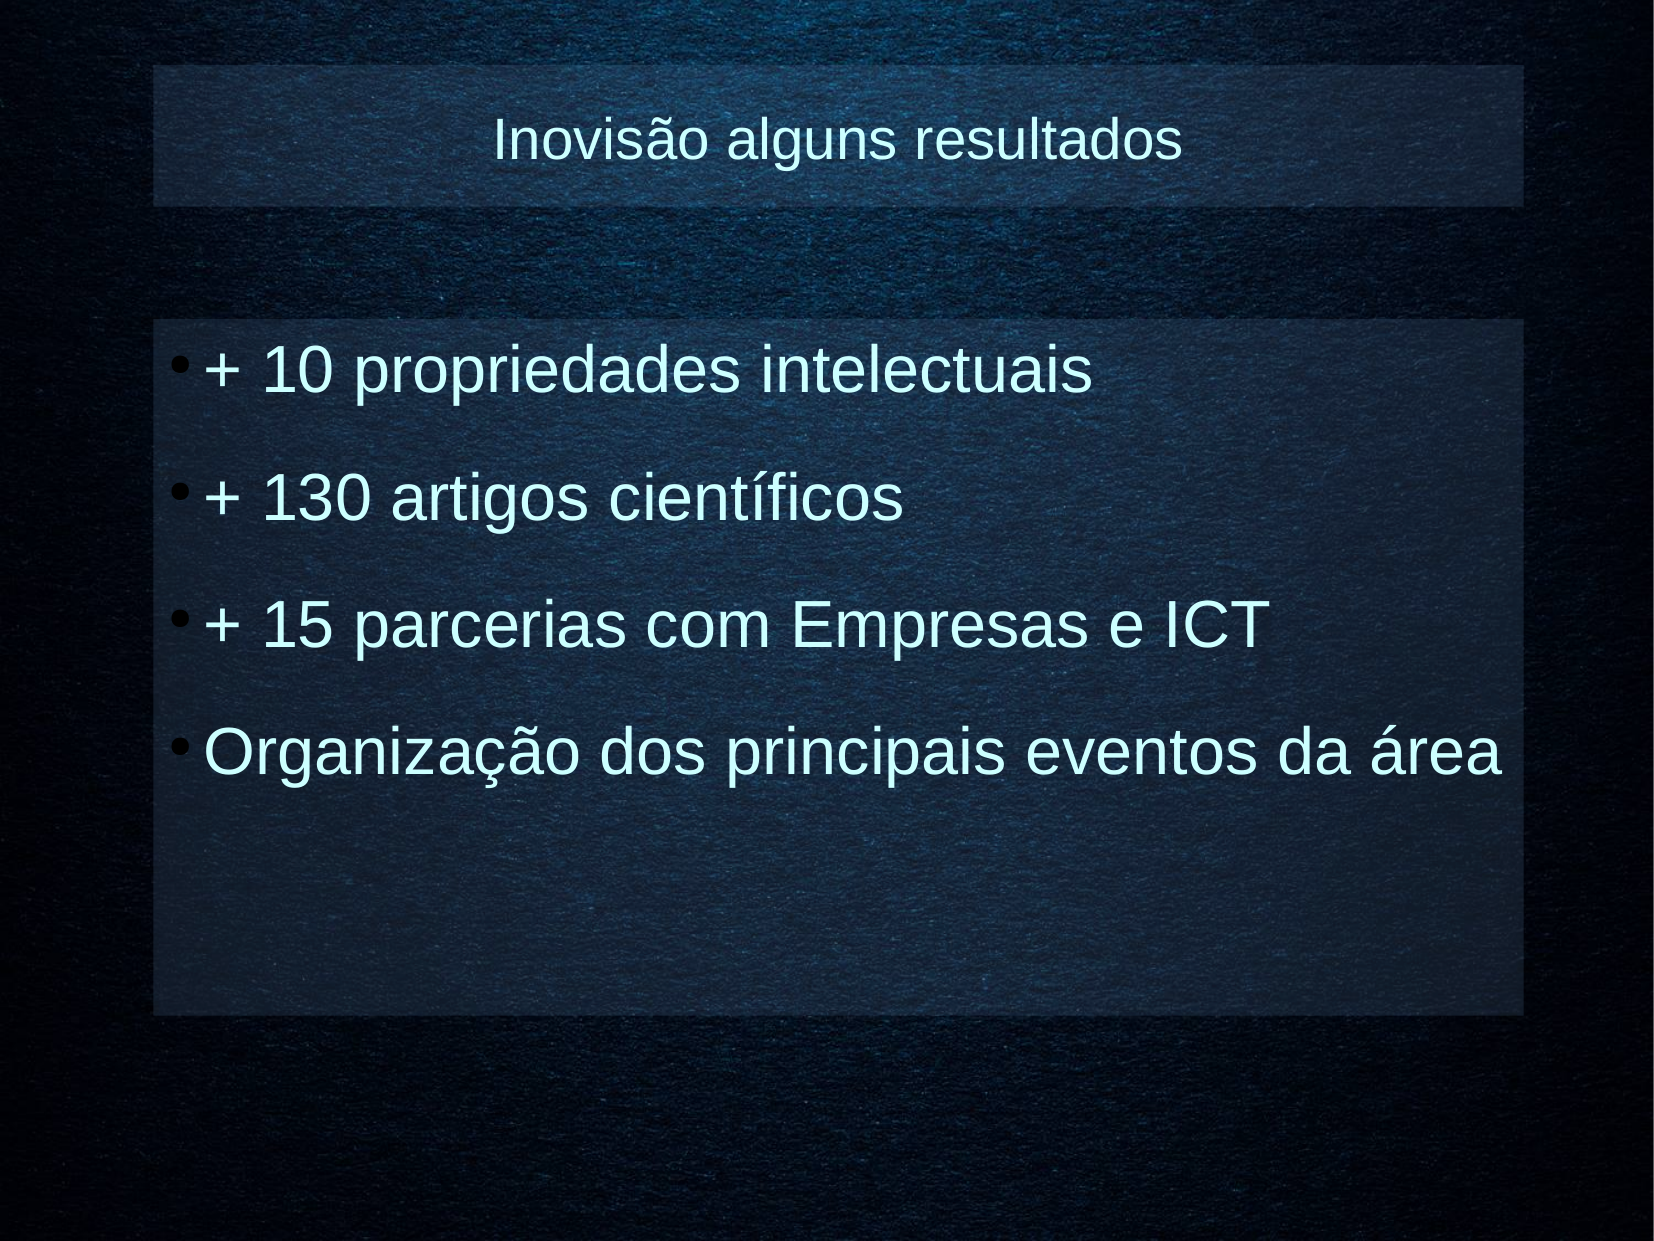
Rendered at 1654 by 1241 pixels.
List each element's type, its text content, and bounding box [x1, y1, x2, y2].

text_box Inovisão alguns resultados [153, 64, 1524, 207]
picture [0, 0, 1654, 1241]
text_box + 10 propriedades intelectuais + 130 artigos científicos + 15 parcerias com Empresas e ICT Organização dos principais eventos da área [153, 318, 1524, 1016]
